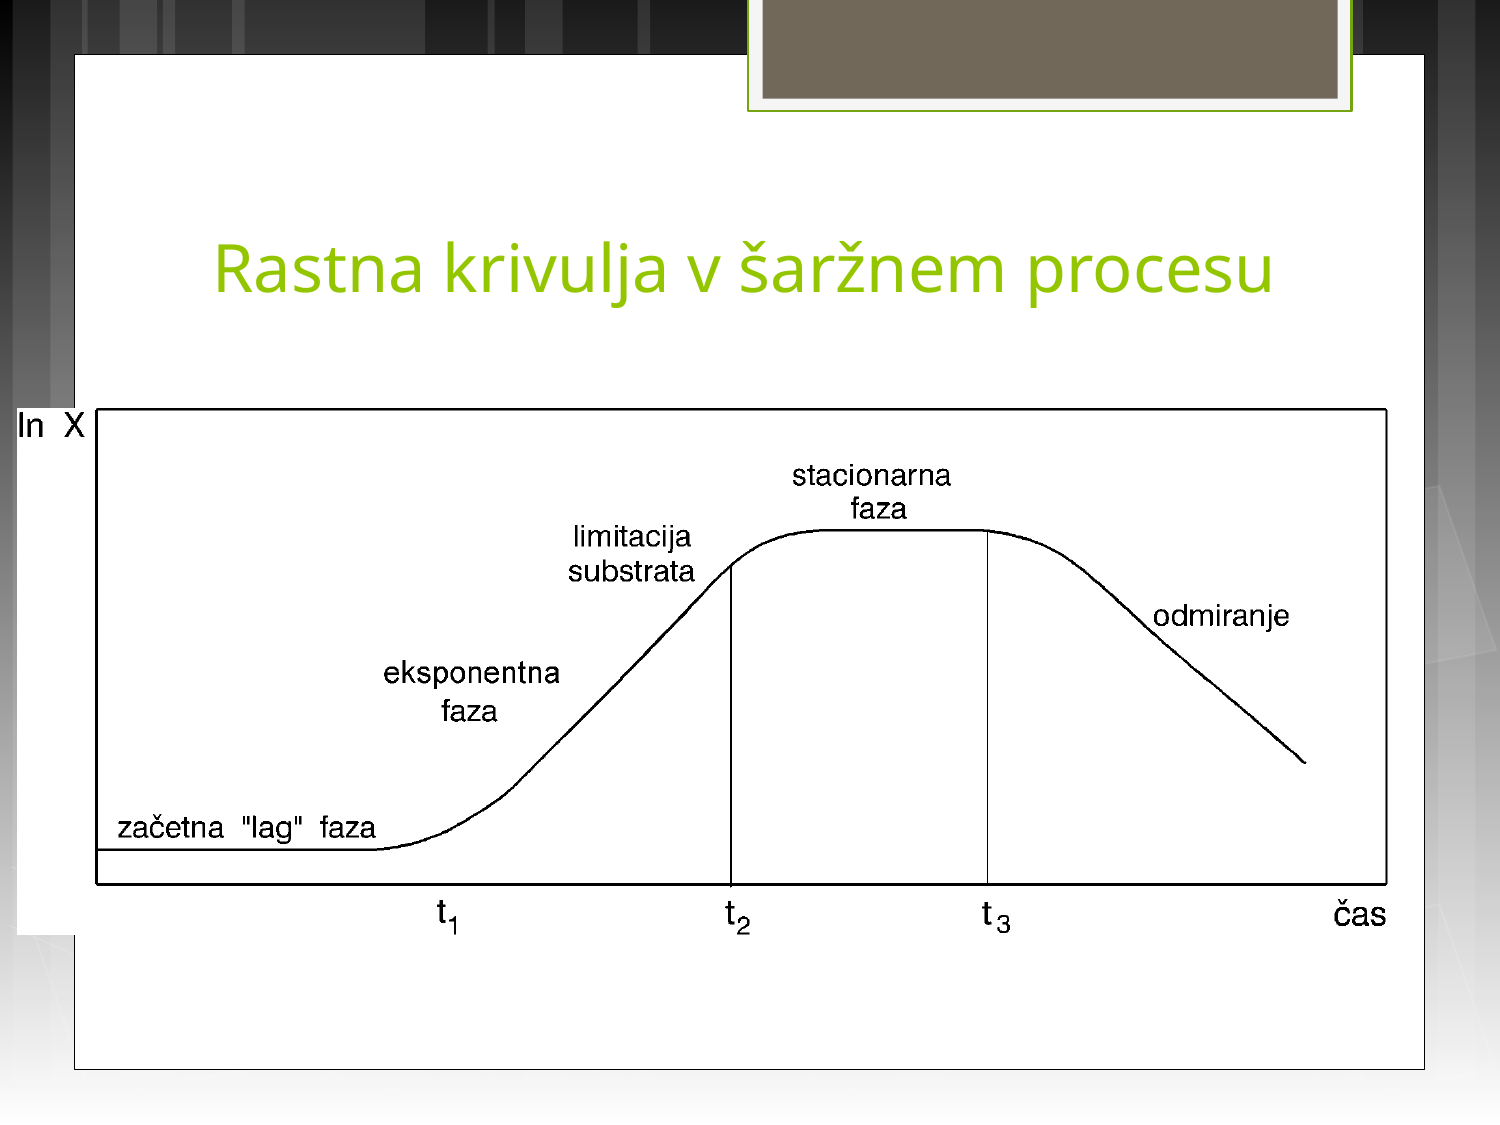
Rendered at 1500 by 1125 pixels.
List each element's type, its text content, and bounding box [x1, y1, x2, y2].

picture [17, 408, 1388, 935]
title Rastna krivulja v šaržnem procesu [197, 125, 1350, 313]
